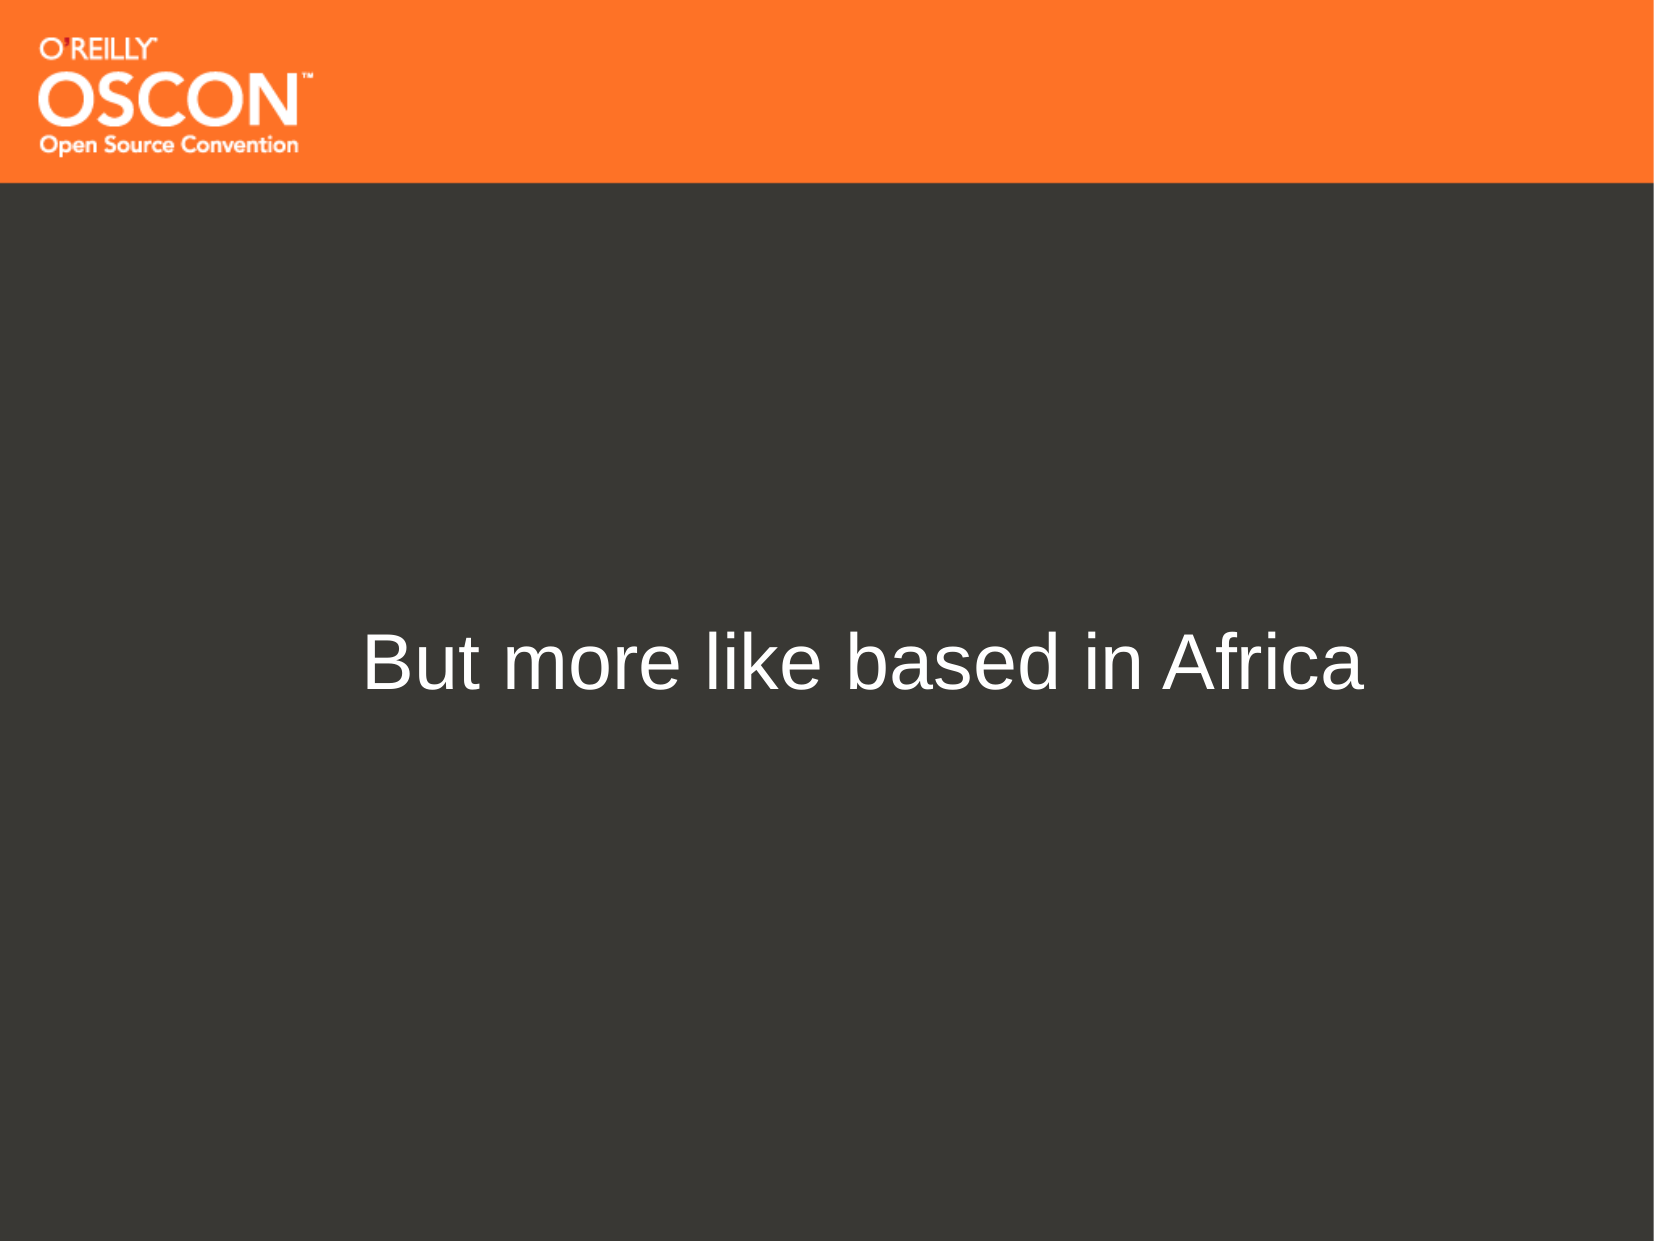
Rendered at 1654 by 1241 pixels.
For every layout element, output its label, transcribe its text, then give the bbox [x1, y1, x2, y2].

picture [0, 0, 1654, 1241]
list But more like based in Africa [37, 219, 1628, 1218]
title [356, 31, 1624, 187]
